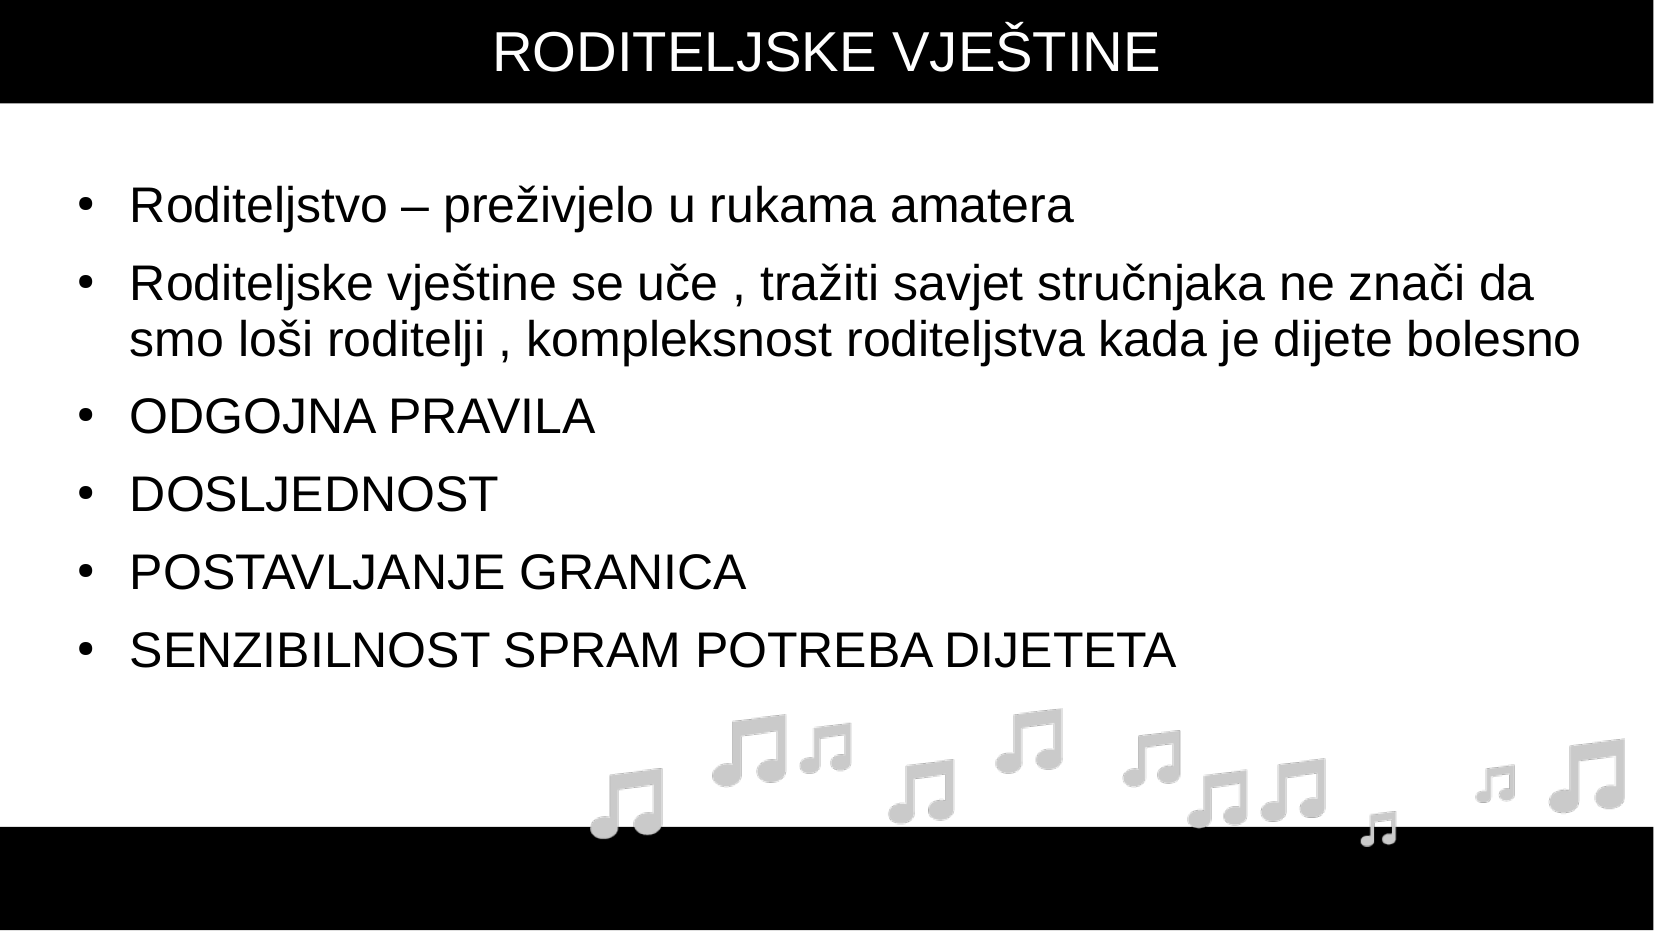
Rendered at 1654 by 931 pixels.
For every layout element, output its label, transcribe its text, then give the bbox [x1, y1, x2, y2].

title RODITELJSKE VJEŠTINE [59, 6, 1595, 98]
list Roditeljstvo – preživjelo u rukama amatera Roditeljske vještine se uče , tražiti savjet stručnjaka ne znači da smo loši roditelji , kompleksnost roditeljstva kada je dijete bolesno ODGOJNA PRAVILA DOSLJEDNOST POSTAVLJANJE GRANICA SENZIBILNOST SPRAM POTREBA DIJETETA [59, 177, 1595, 768]
